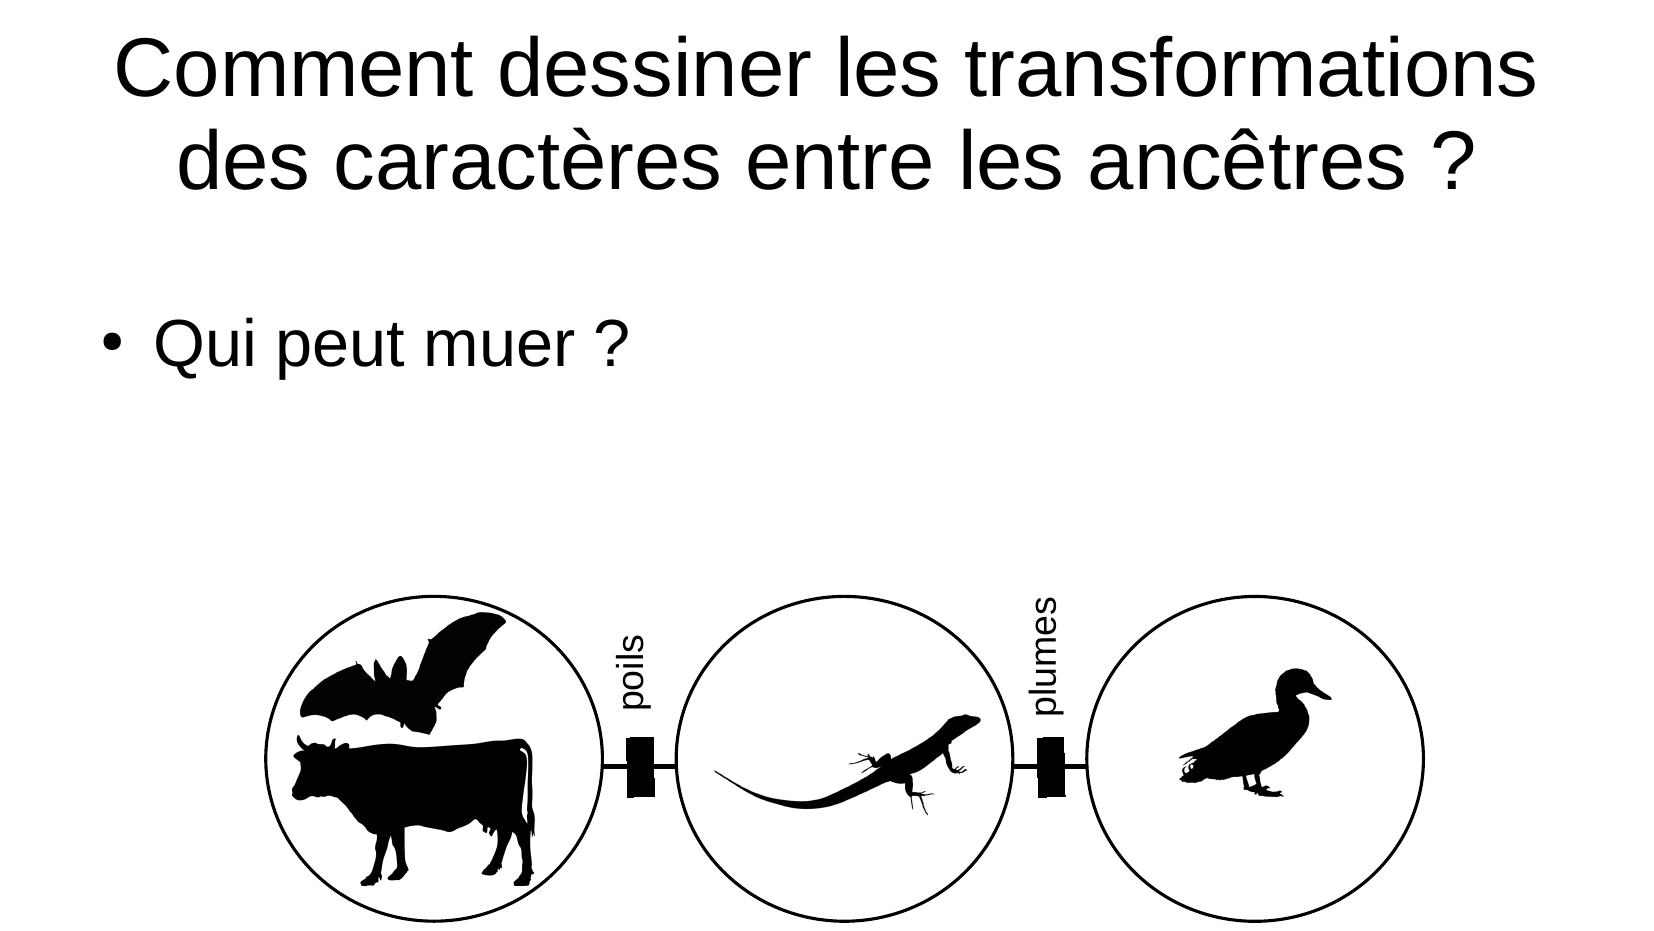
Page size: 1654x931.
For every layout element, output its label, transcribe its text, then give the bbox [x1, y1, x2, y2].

text_box [626, 737, 655, 798]
list Qui peut muer ? [82, 306, 650, 591]
text_box [1037, 737, 1066, 798]
text_box plumes [1014, 582, 1114, 733]
text_box poils [601, 619, 659, 727]
picture [1178, 668, 1332, 798]
picture [292, 610, 535, 886]
title Comment dessiner les transformations des caractères entre les ancêtres ? [82, 21, 1571, 208]
text_box plumes [1091, 675, 1114, 733]
picture [714, 714, 981, 816]
